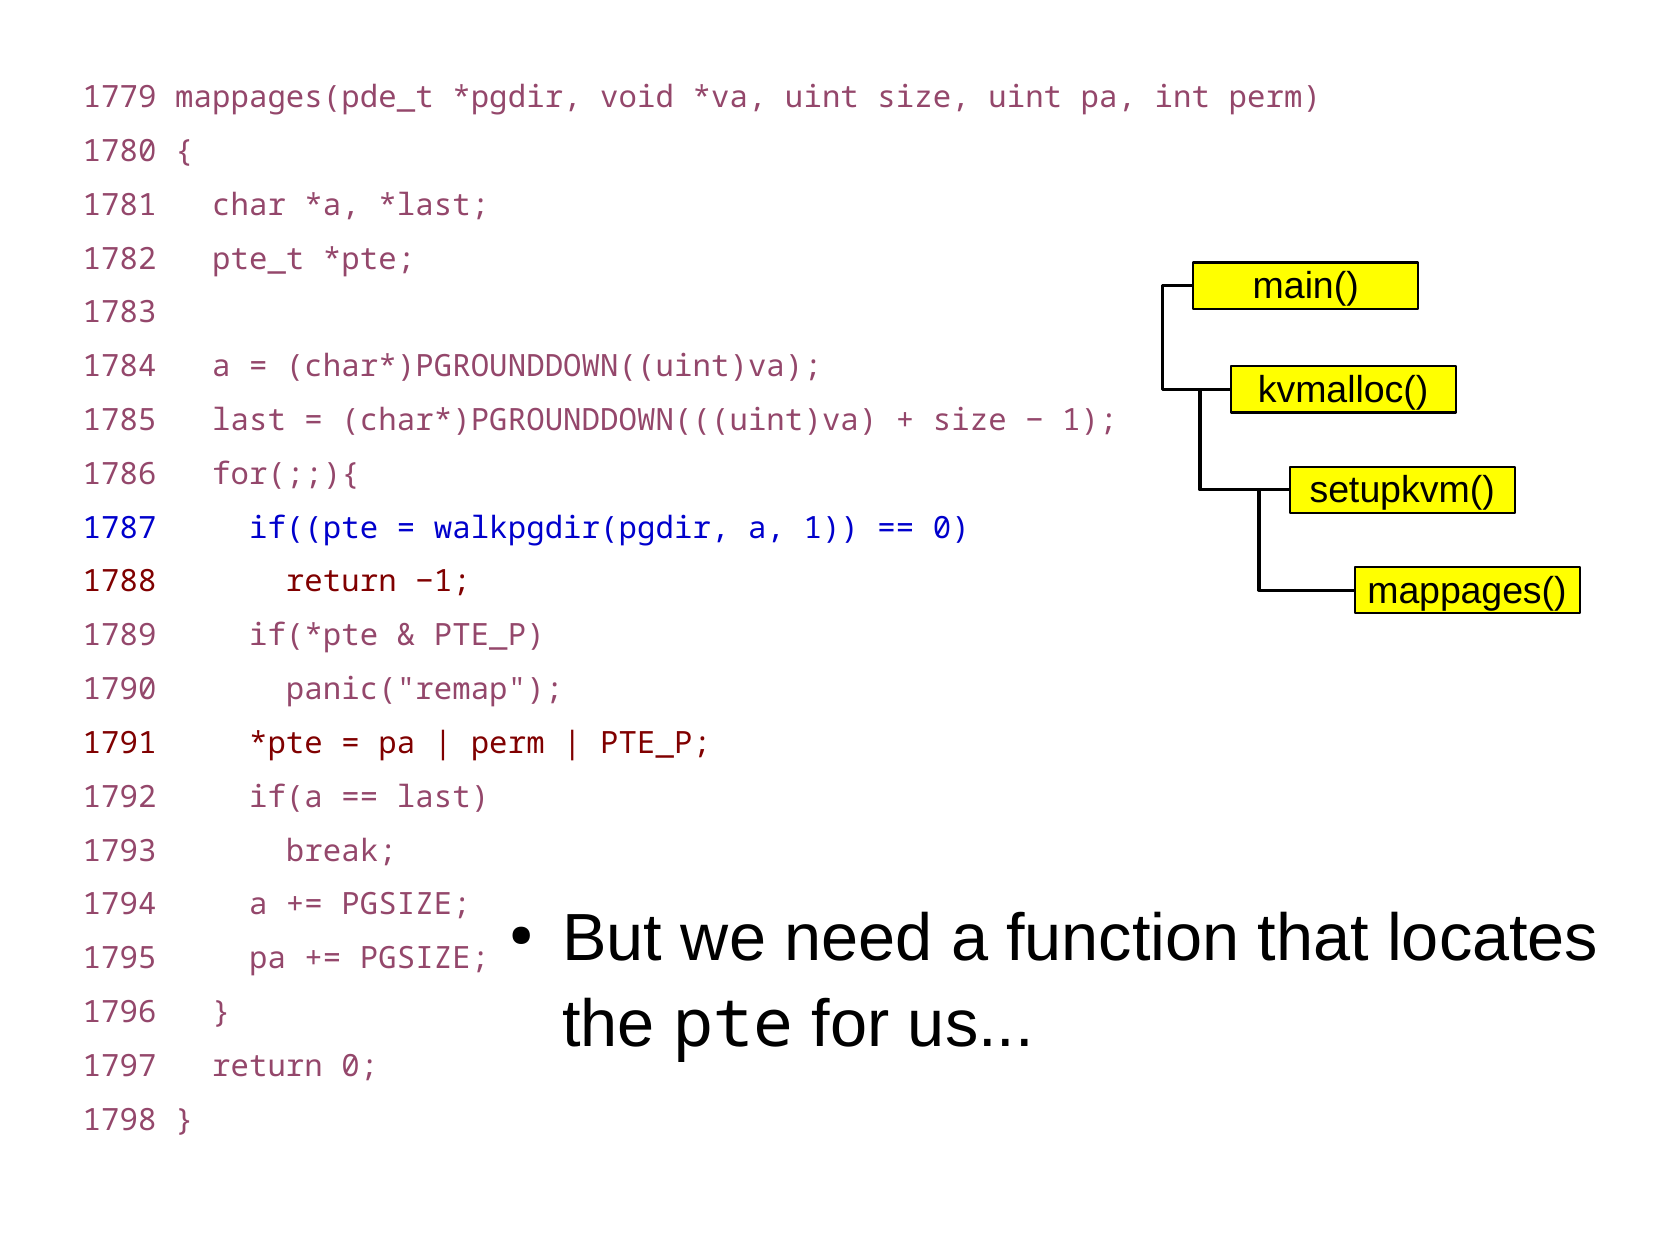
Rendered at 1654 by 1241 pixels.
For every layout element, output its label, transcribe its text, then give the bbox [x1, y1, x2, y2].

text_box setupkvm() [1289, 466, 1515, 513]
list 1779 mappages(pde_t *pgdir, void *va, uint size, uint pa, int perm) 1780 { 1781 char *a, *last; 1782 pte_t *pte; 1783 1784 a = (char*)PGROUNDDOWN((uint)va); 1785 last = (char*)PGROUNDDOWN(((uint)va) + size − 1); 1786 for(;;){ 1787 if((pte = walkpgdir(pgdir, a, 1)) == 0) 1788 return −1; 1789 if(*pte & PTE_P) 1790 panic("remap"); 1791 *pte = pa | perm | PTE_P; 1792 if(a == last) 1793 break; 1794 a += PGSIZE; 1795 pa += PGSIZE; 1796 } 1797 return 0; 1798 } [82, 75, 1571, 1163]
text_box mappages() [1354, 567, 1580, 614]
text_box main() [1193, 262, 1419, 309]
list But we need a function that locates the pte for us... [491, 899, 1613, 1163]
text_box kvmalloc() [1230, 366, 1456, 413]
